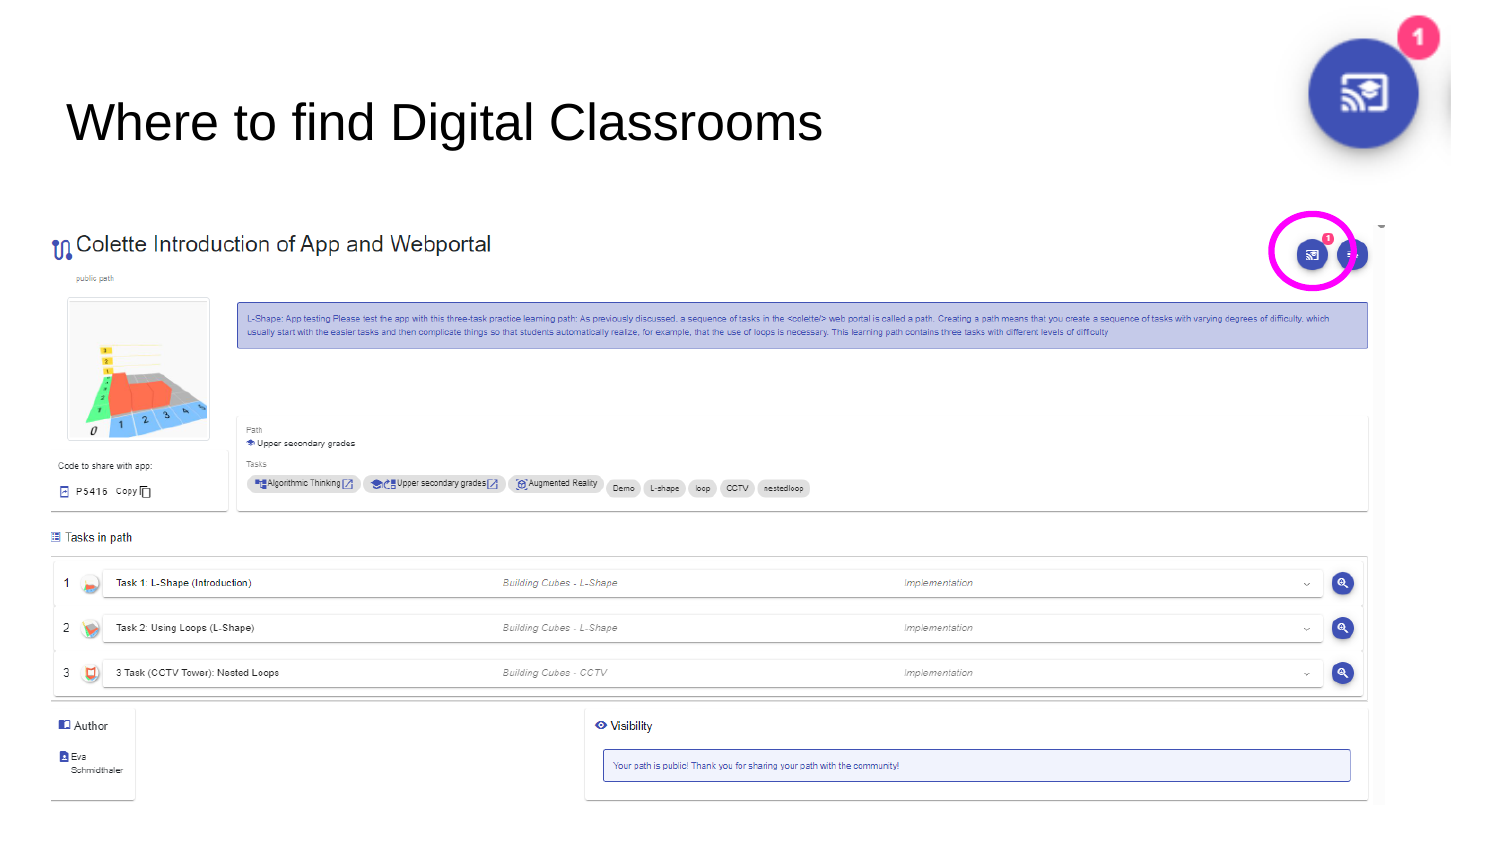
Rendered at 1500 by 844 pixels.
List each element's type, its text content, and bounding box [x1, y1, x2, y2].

title Where to find Digital Classrooms [51, 72, 1271, 167]
picture [1271, 0, 1451, 190]
picture [1275, 225, 1350, 284]
picture [51, 225, 1385, 805]
